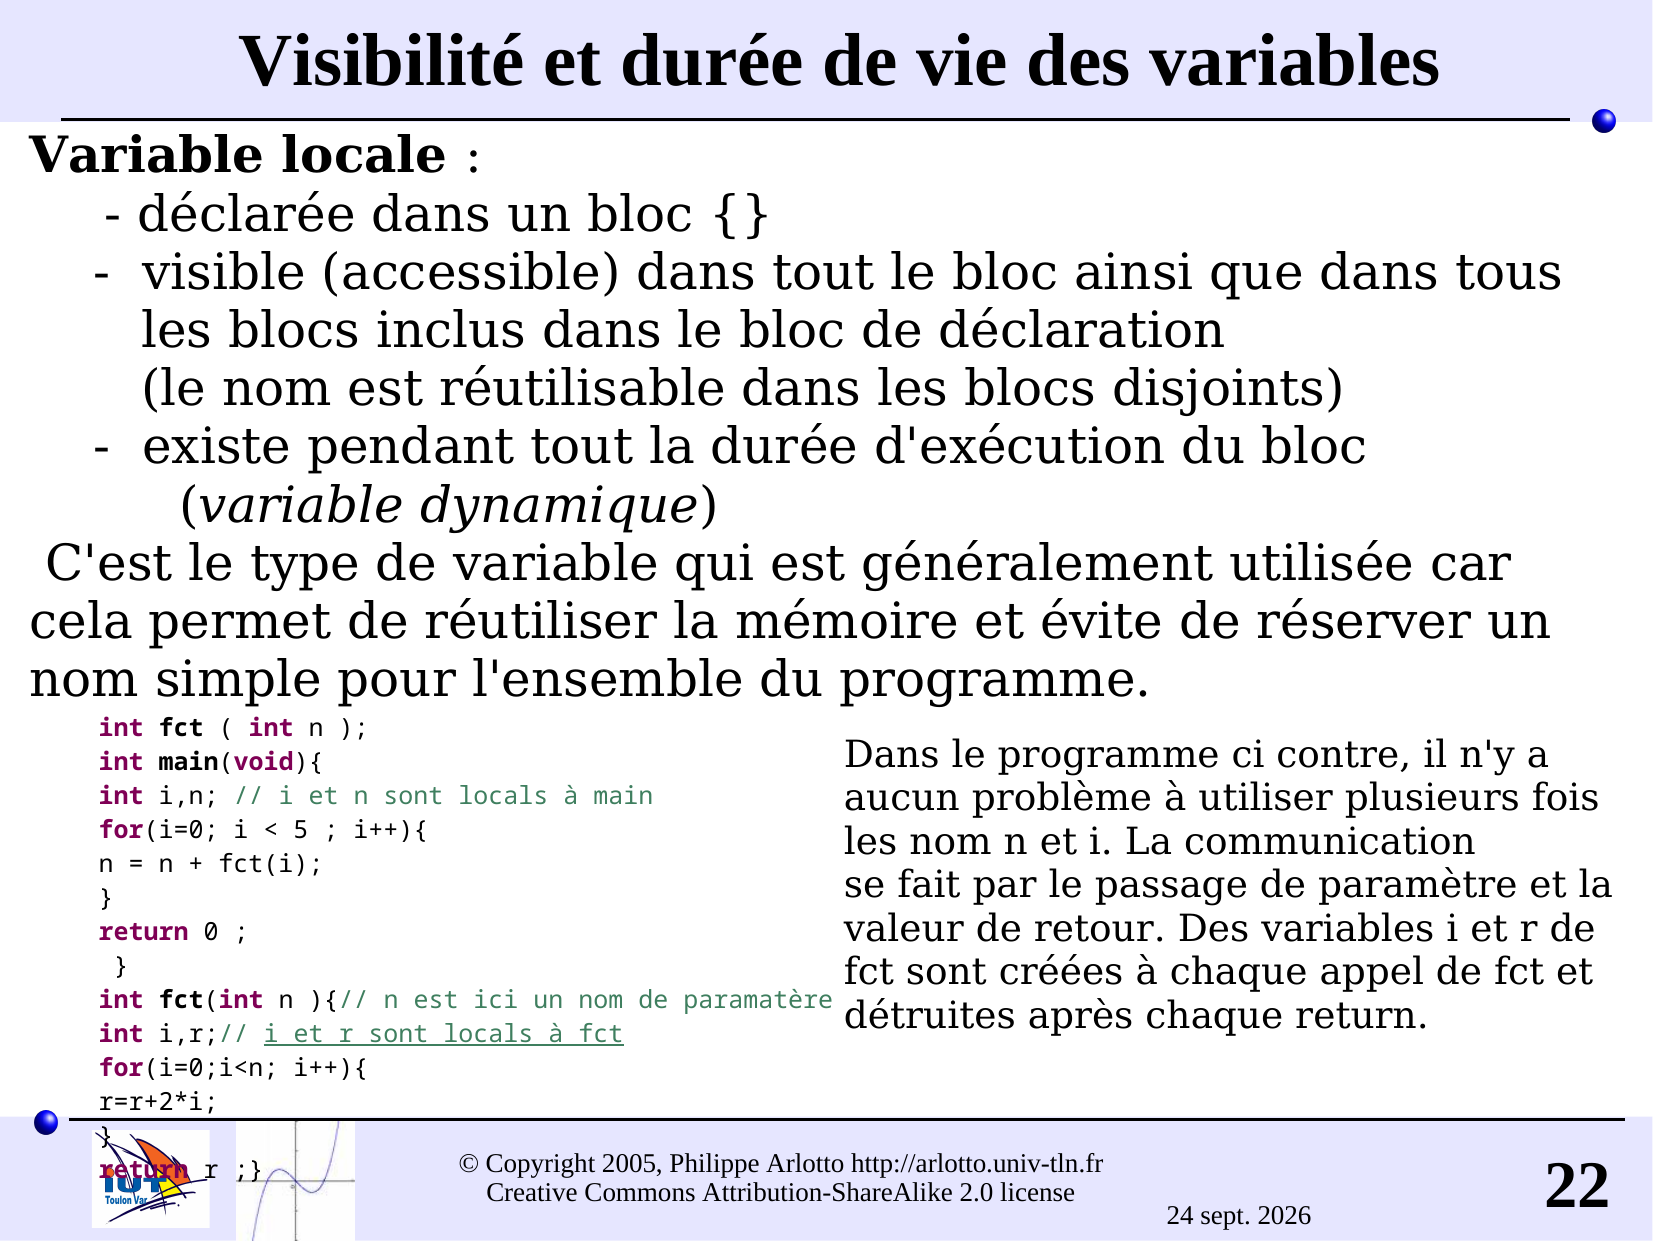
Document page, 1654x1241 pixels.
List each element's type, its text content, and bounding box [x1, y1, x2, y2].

text_box int fct ( int n ); int main(void){ int i,n; // i et n sont locals à main for(i=0; i < 5 ; i++){ n = n + fct(i); } return 0 ; } int fct(int n ){// n est ici un nom de paramatère int i,r;// i et r sont locals à fct for(i=0;i<n; i++){ r=r+2*i; } return r ;} [98, 709, 1093, 1123]
picture [236, 1123, 355, 1241]
title Visibilité et durée de vie des variables [95, 11, 1585, 110]
text_box Variable locale : - déclarée dans un bloc {} - visible (accessible) dans tout le bloc ainsi que dans tous les blocs inclus dans le bloc de déclaration (le nom est réutilisable dans les blocs disjoints) - existe pendant tout la durée d'exécution du bloc (variable dynamique) C'est le type de variable qui est généralement utilisée car cela permet de réutiliser la mémoire et évite de réserver un nom simple pour l'ensemble du programme. [29, 125, 1595, 709]
text_box Dans le programme ci contre, il n'y a aucun problème à utiliser plusieurs fois les nom n et i. La communication se fait par le passage de paramètre et la valeur de retour. Des variables i et r de fct sont créées à chaque appel de fct et détruites après chaque return. [843, 732, 1642, 1038]
